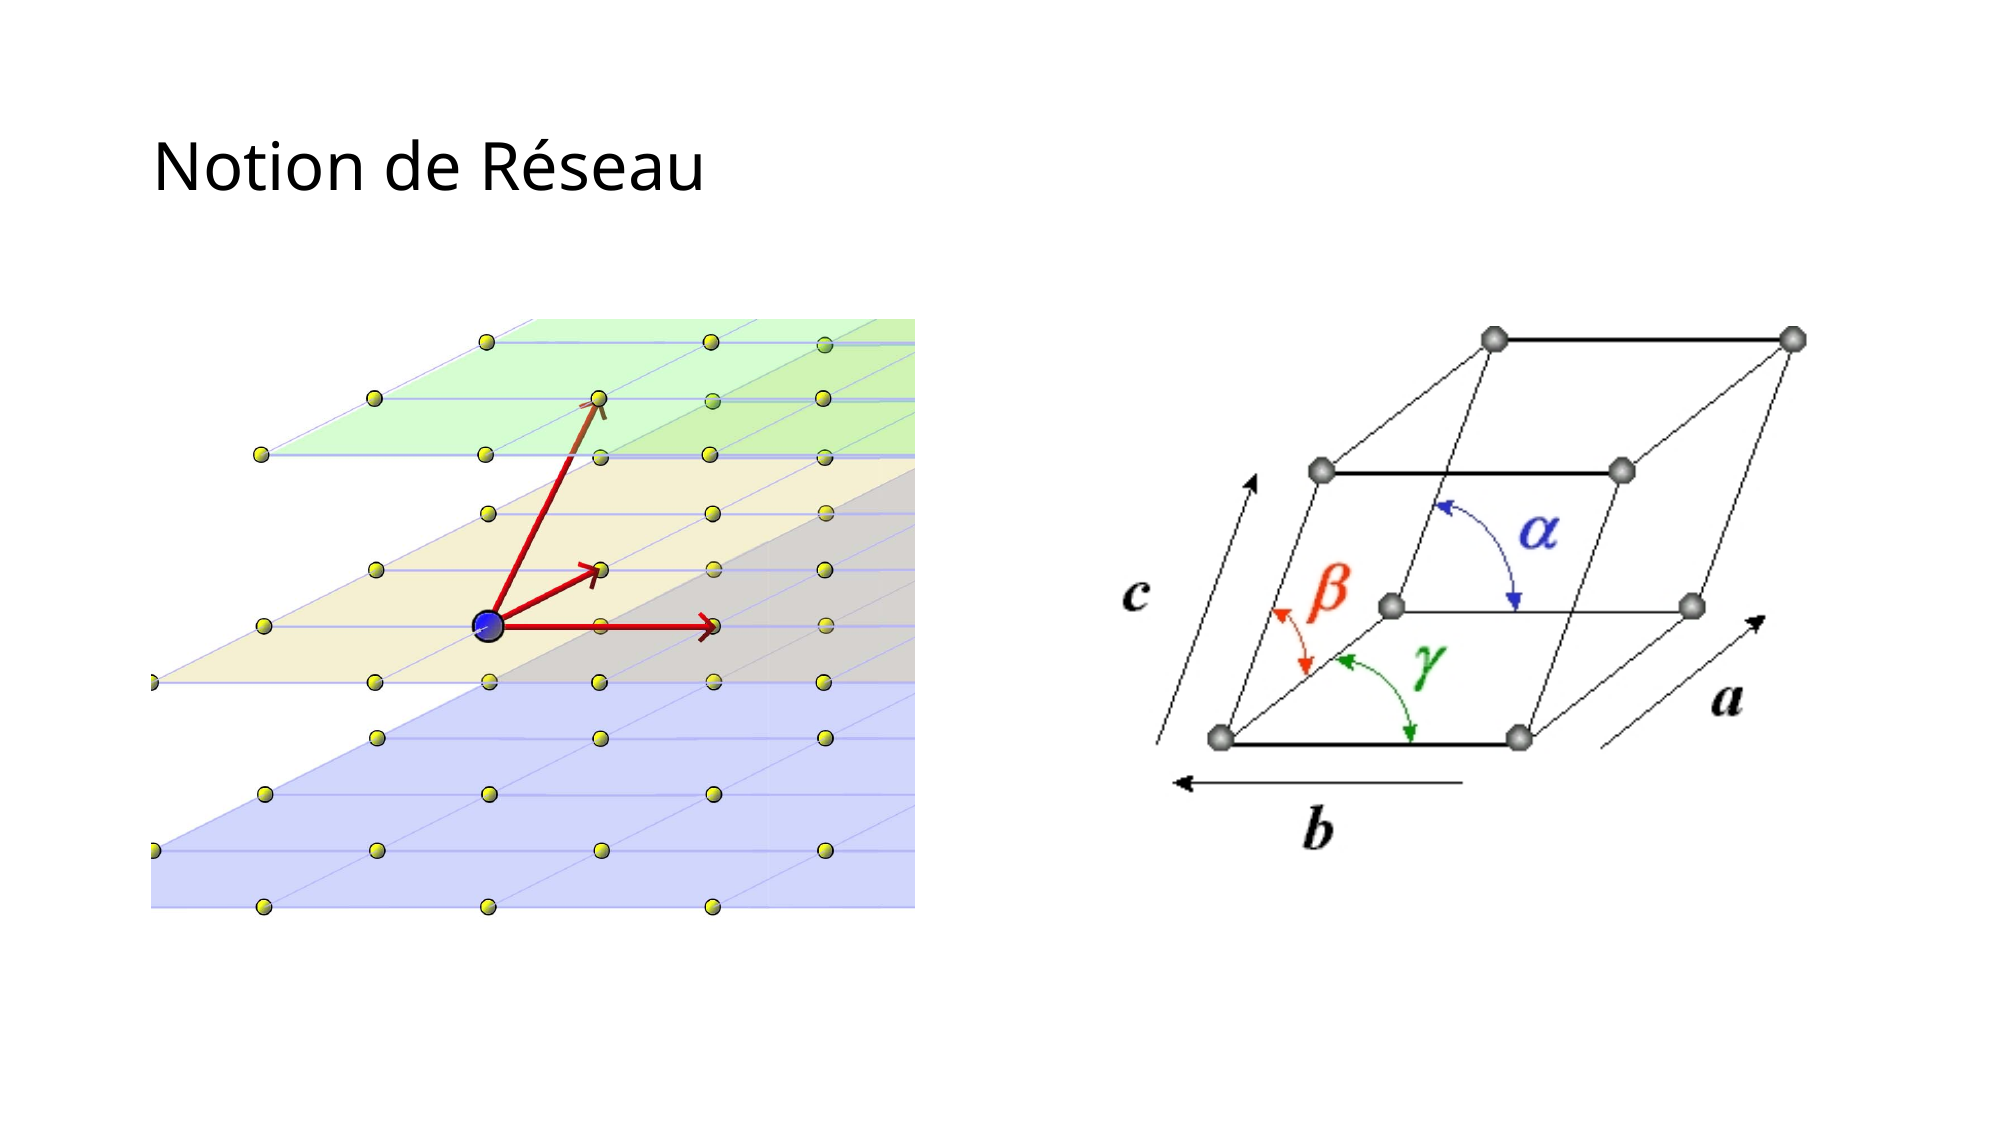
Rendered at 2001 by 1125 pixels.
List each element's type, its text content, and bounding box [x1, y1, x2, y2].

title Notion de Réseau [137, 59, 1863, 278]
picture [151, 319, 915, 923]
picture [1101, 326, 1809, 881]
